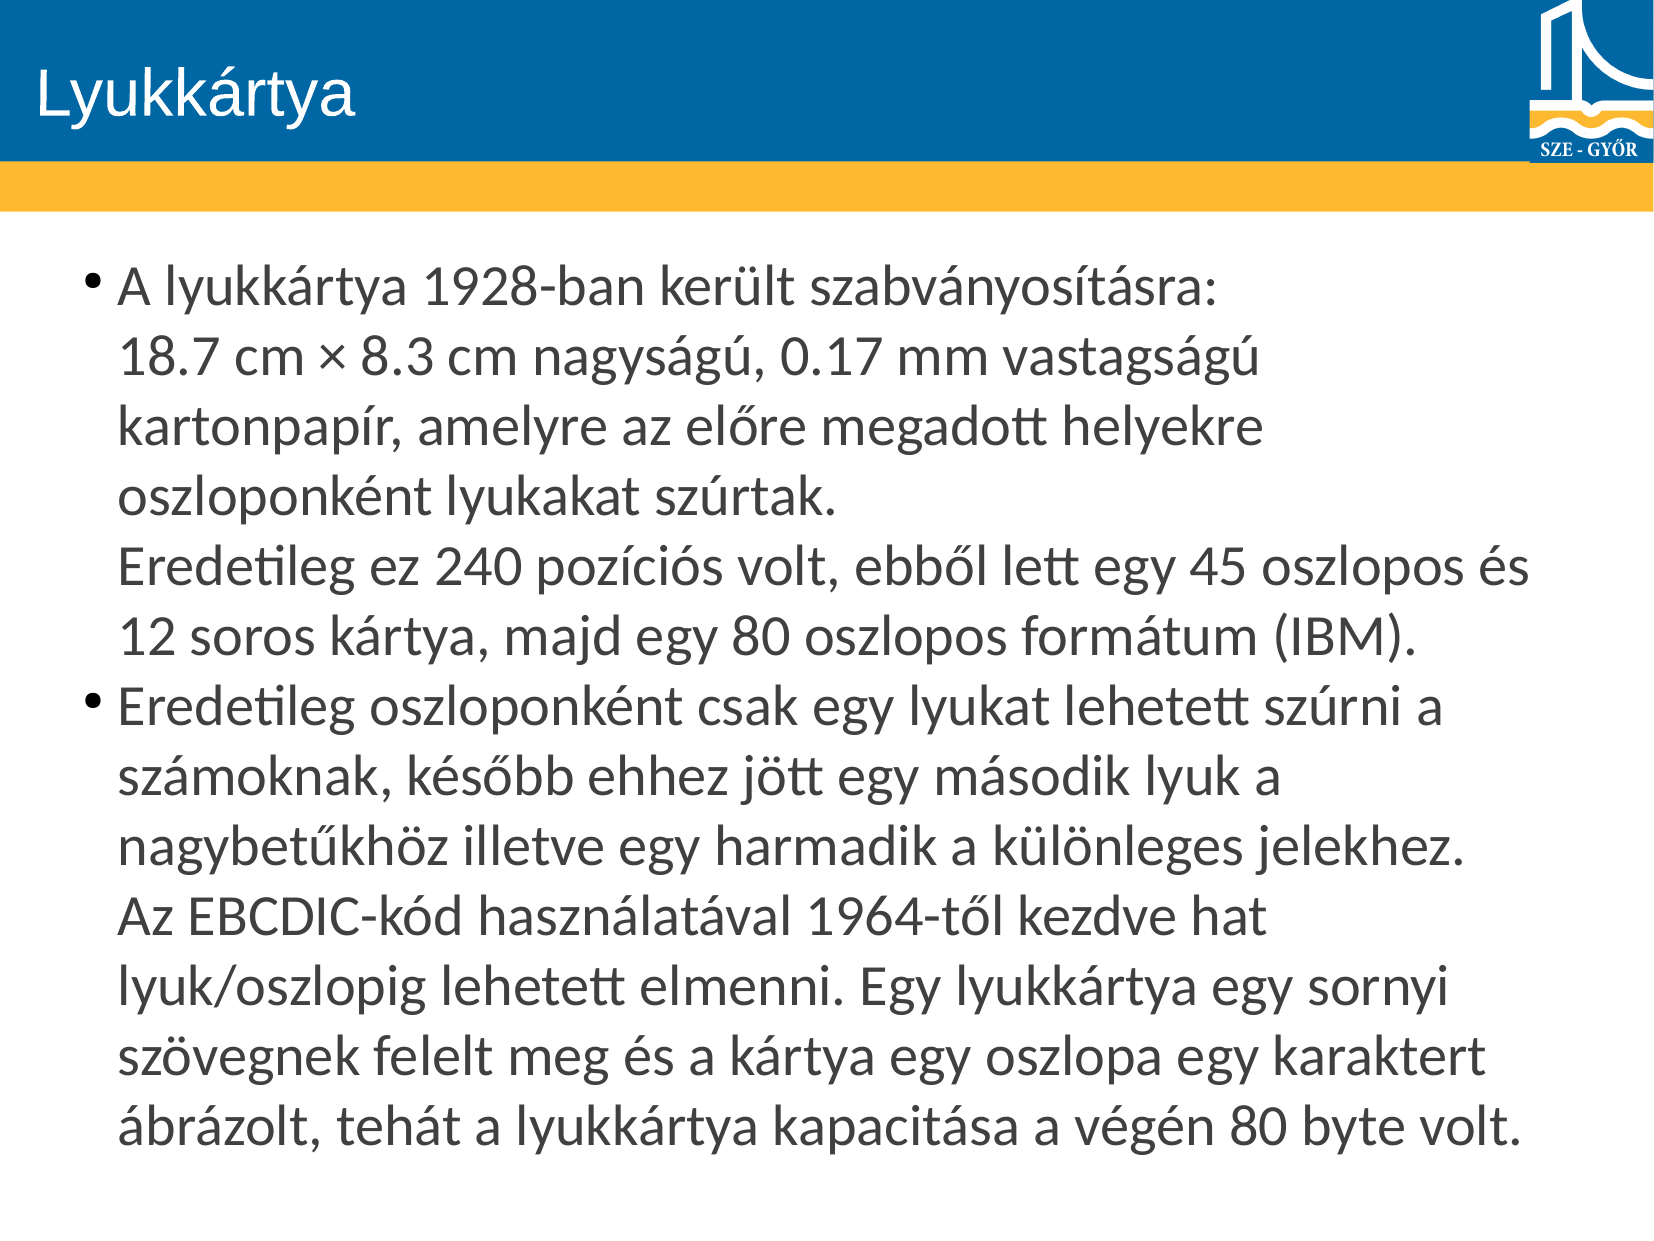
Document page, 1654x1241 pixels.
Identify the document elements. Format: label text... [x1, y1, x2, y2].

text_box A lyukkártya 1928-ban került szabványosításra: 18.7 cm × 8.3 cm nagyságú, 0.17 mm vastagságú kartonpapír, amelyre az előre megadott helyekre oszloponként lyukakat szúrtak. Eredetileg ez 240 pozíciós volt, ebből lett egy 45 oszlopos és 12 soros kártya, majd egy 80 oszlopos formátum (IBM). Eredetileg oszloponként csak egy lyukat lehetett szúrni a számoknak, később ehhez jött egy második lyuk a nagybetűkhöz illetve egy harmadik a különleges jelekhez. Az EBCDIC-kód használatával 1964-től kezdve hat lyuk/oszlopig lehetett elmenni. Egy lyukkártya egy sornyi szövegnek felelt meg és a kártya egy oszlopa egy karaktert ábrázolt, tehát a lyukkártya kapacitása a végén 80 byte volt. [82, 247, 1571, 1198]
picture [1529, 0, 1654, 163]
text_box Lyukkártya [34, 48, 1524, 144]
